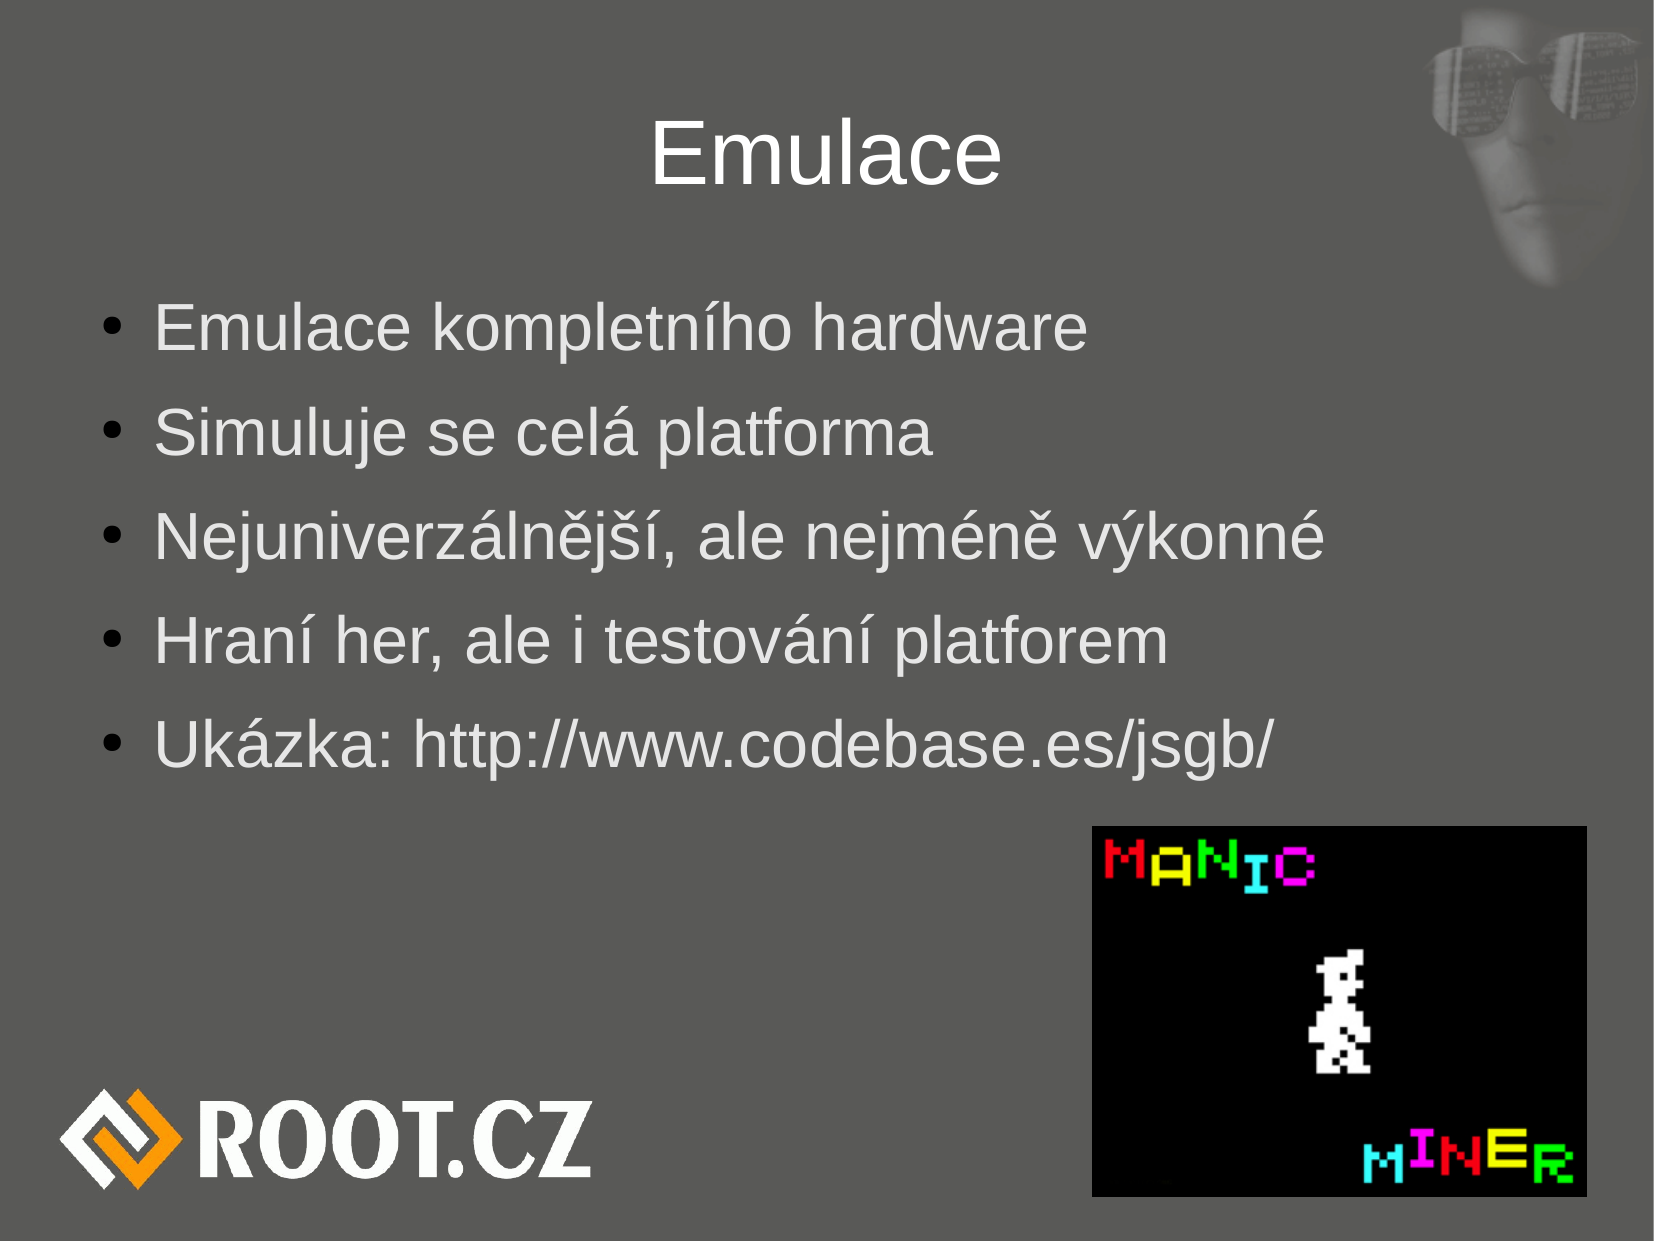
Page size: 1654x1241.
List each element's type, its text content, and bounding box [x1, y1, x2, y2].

list Emulace kompletního hardware Simuluje se celá platforma Nejuniverzálnější, ale nejméně výkonné Hraní her, ale i testování platforem Ukázka: http://www.codebase.es/jsgb/ [82, 290, 1571, 1094]
title Emulace [82, 56, 1571, 250]
picture [0, 0, 1654, 1241]
